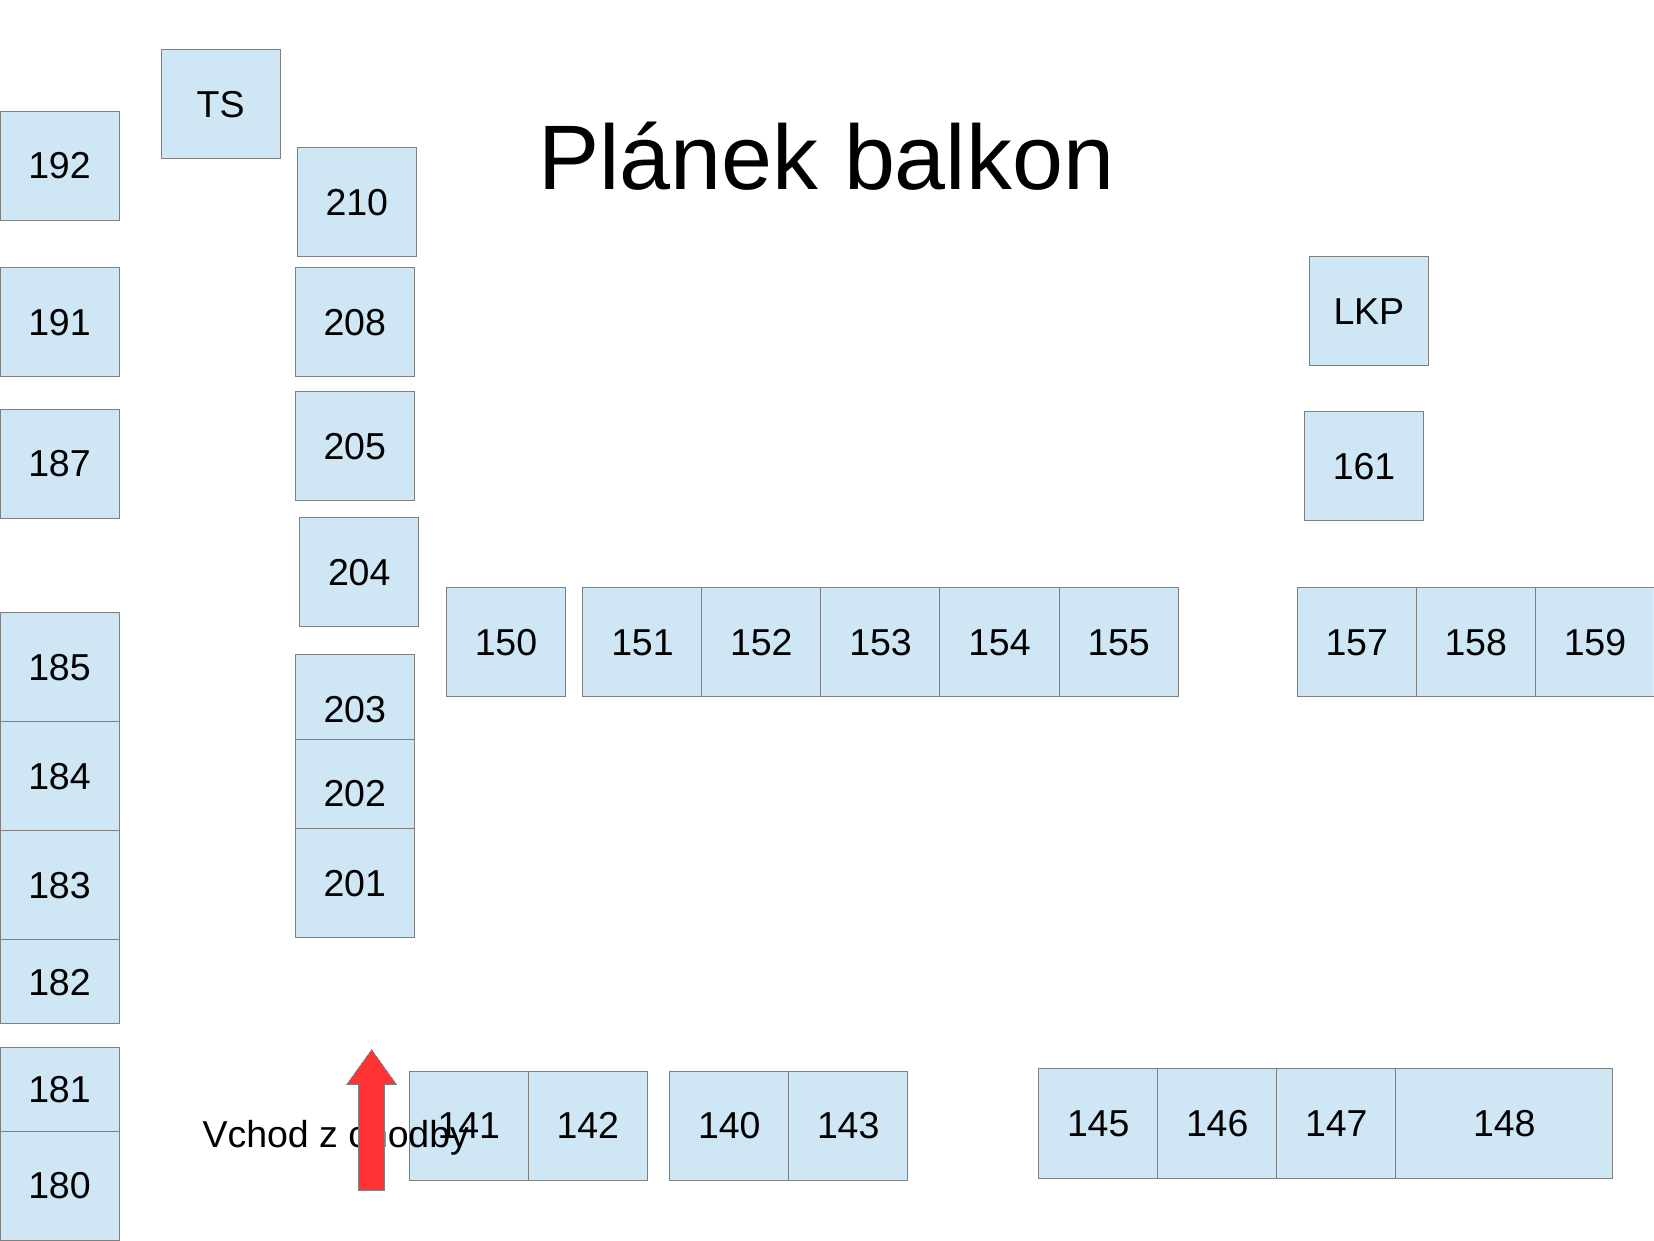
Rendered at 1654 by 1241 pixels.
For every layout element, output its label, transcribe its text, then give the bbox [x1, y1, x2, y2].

text_box 147 [1277, 1069, 1396, 1178]
text_box 142 [528, 1071, 647, 1180]
text_box 143 [789, 1071, 908, 1180]
text_box Vchod z chodby [187, 1106, 397, 1206]
text_box 184 [0, 722, 119, 831]
text_box 181 [0, 1047, 119, 1131]
text_box 182 [0, 940, 119, 1024]
text_box 208 [295, 268, 414, 377]
text_box 145 [1039, 1069, 1158, 1178]
text_box 157 [1297, 588, 1416, 697]
text_box 185 [0, 613, 119, 722]
text_box 203 [295, 655, 414, 739]
text_box 201 [295, 828, 414, 938]
text_box 153 [821, 588, 940, 697]
text_box 202 [295, 739, 414, 828]
text_box 154 [940, 588, 1059, 697]
text_box LKP [1309, 256, 1429, 366]
text_box 151 [583, 588, 702, 697]
text_box 155 [1059, 588, 1178, 697]
text_box 146 [1158, 1069, 1277, 1178]
text_box 161 [1305, 412, 1424, 521]
text_box 158 [1416, 588, 1535, 697]
text_box 140 [670, 1071, 789, 1180]
title Plánek balkon [82, 49, 1571, 257]
text_box 159 [1535, 588, 1654, 697]
text_box 204 [300, 518, 419, 627]
text_box 187 [0, 409, 119, 518]
text_box 150 [446, 588, 566, 697]
text_box 183 [0, 831, 119, 940]
text_box 192 [0, 111, 119, 221]
text_box 191 [0, 268, 119, 377]
text_box 180 [0, 1131, 119, 1240]
text_box [346, 1049, 397, 1191]
text_box 148 [1396, 1069, 1613, 1178]
text_box 205 [295, 392, 414, 501]
text_box 141 [409, 1071, 528, 1180]
text_box 152 [702, 588, 821, 697]
text_box 210 [297, 147, 416, 256]
text_box TS [161, 49, 280, 159]
